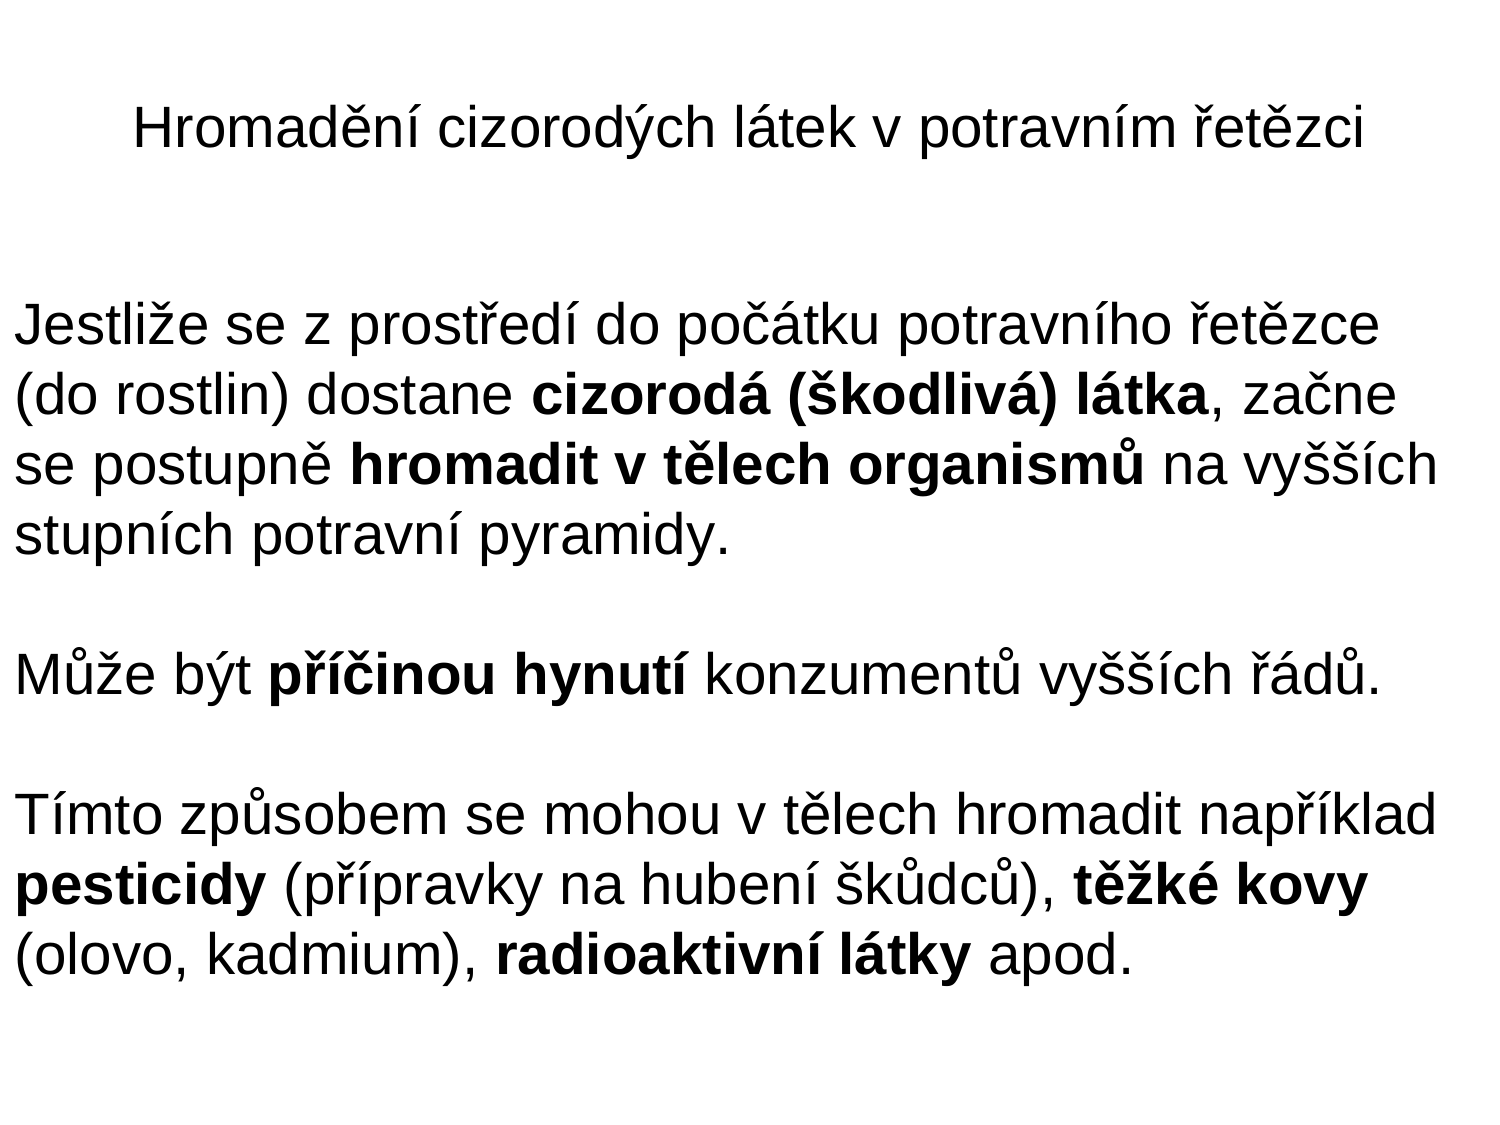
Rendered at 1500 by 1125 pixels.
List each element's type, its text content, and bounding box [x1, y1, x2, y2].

text_box Hromadění cizorodých látek v potravním řetězci [0, 81, 1500, 167]
text_box Jestliže se z prostředí do počátku potravního řetězce (do rostlin) dostane cizorodá (škodlivá) látka, začne se postupně hromadit v tělech organismů na vyšších stupních potravní pyramidy. Může být příčinou hynutí konzumentů vyšších řádů. Tímto způsobem se mohou v tělech hromadit například pesticidy (přípravky na hubení škůdců), těžké kovy (olovo, kadmium), radioaktivní látky apod. [0, 278, 1500, 995]
